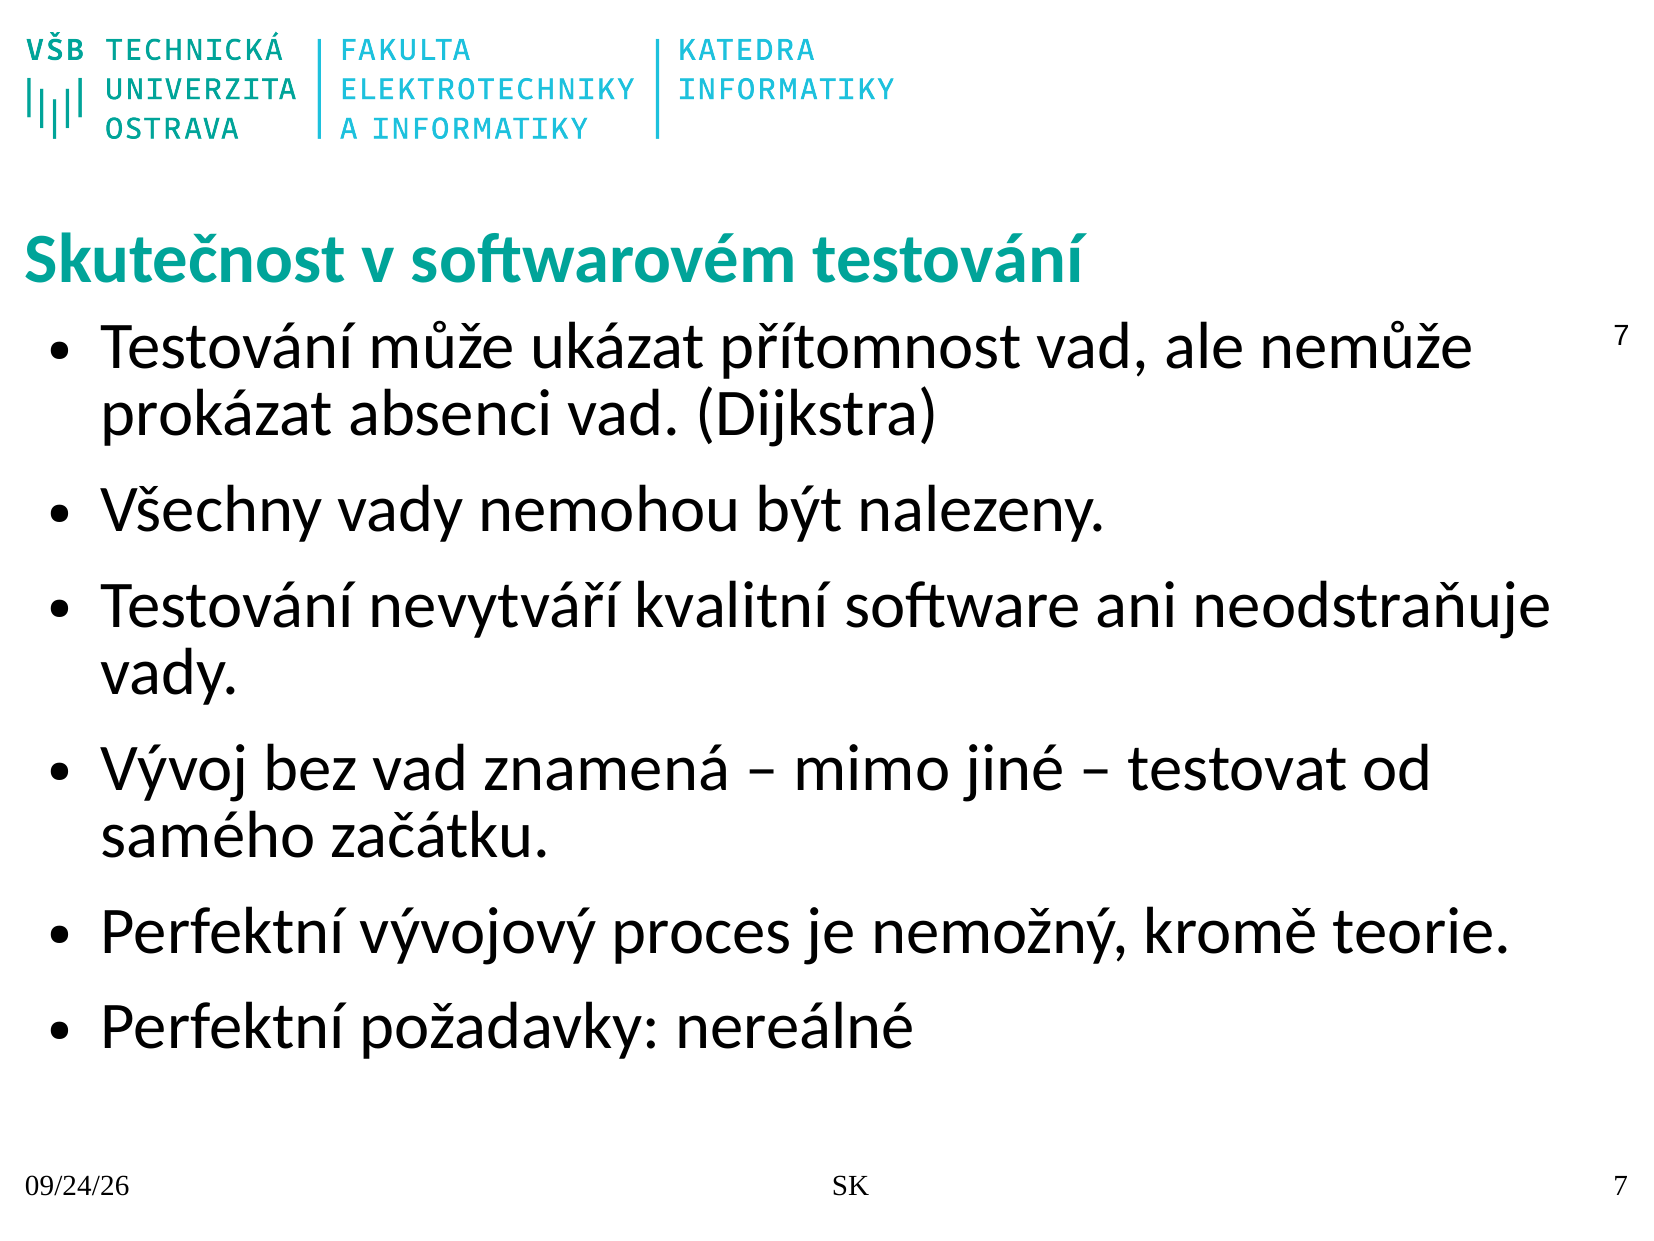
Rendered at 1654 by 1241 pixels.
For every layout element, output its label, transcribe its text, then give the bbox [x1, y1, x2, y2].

title Skutečnost v softwarovém testování [24, 169, 1629, 300]
list <number> [846, 318, 1630, 1146]
list Testování může ukázat přítomnost vad, ale nemůže prokázat absenci vad. (Dijkstra) Všechny vady nemohou být nalezeny. Testování nevytváří kvalitní software ani neodstraňuje vady. Vývoj bez vad znamená – mimo jiné – testovat od samého začátku. Perfektní vývojový proces je nemožný, kromě teorie. Perfektní požadavky: nereálné [30, 318, 846, 1146]
picture [26, 31, 894, 139]
